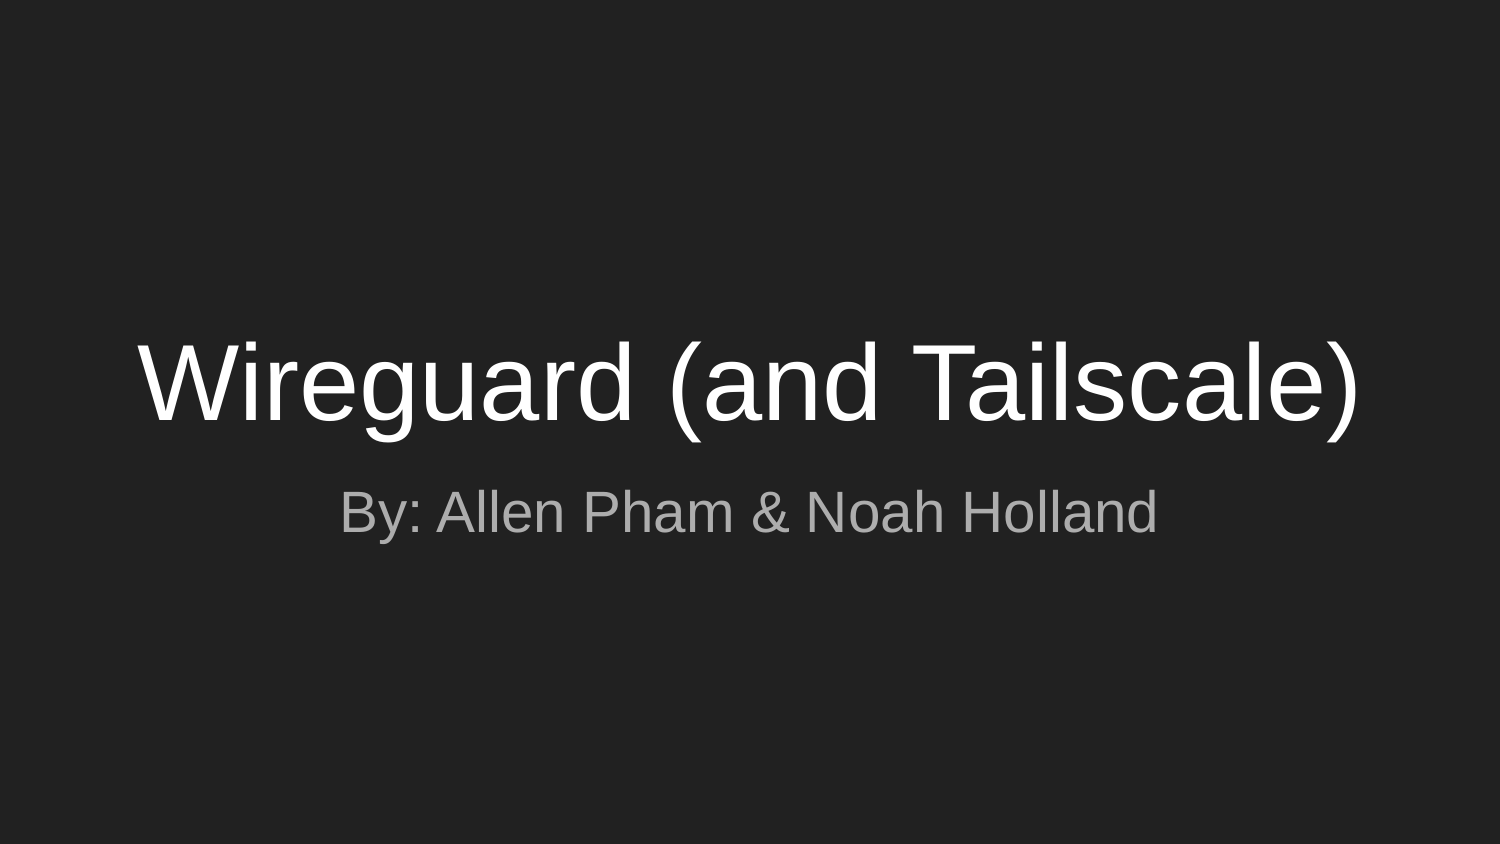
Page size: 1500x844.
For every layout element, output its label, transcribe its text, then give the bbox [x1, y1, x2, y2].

subtitle By: Allen Pham & Noah Holland [51, 464, 1449, 595]
title Wireguard (and Tailscale) [51, 122, 1449, 459]
